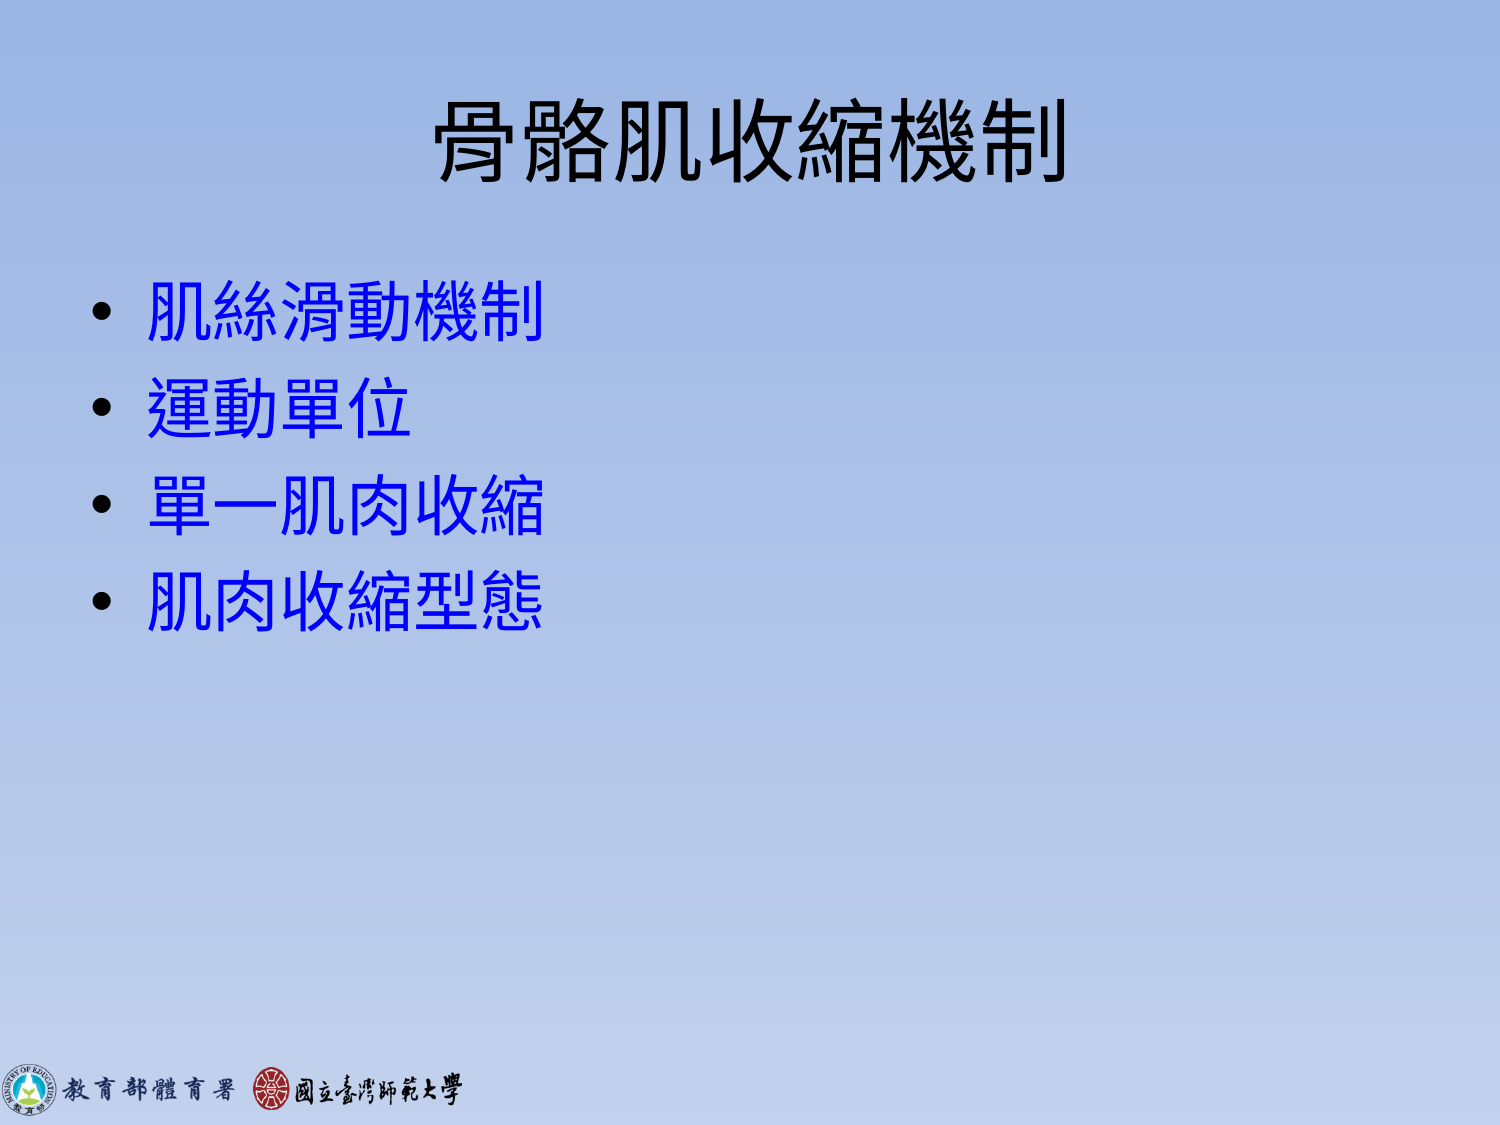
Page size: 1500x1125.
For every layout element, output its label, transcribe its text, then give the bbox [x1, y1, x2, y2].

list 肌絲滑動機制 運動單位 單一肌肉收縮 肌肉收縮型態 [75, 262, 1426, 1005]
title 骨骼肌收縮機制 [75, 45, 1426, 233]
